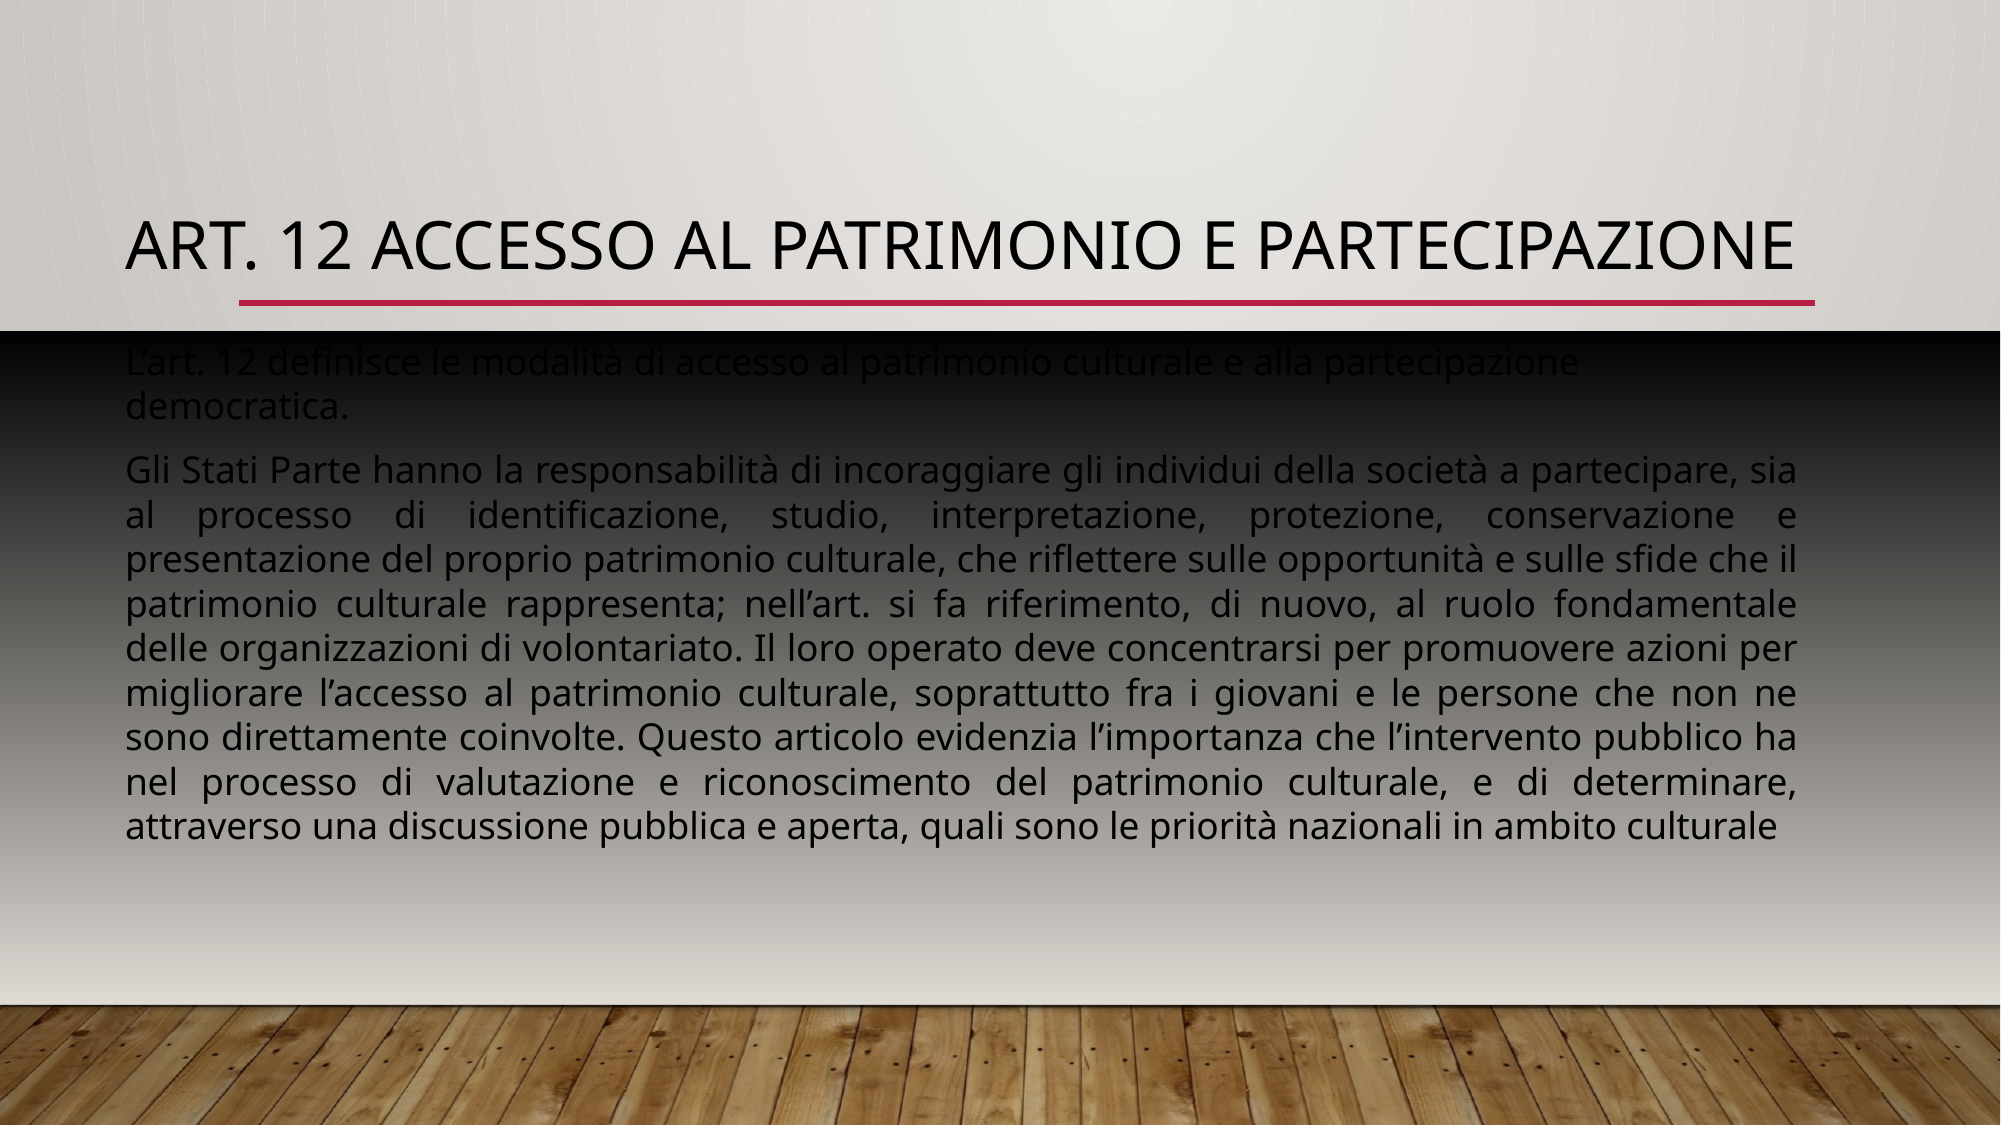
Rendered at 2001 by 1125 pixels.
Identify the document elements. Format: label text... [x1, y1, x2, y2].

list L’art. 12 definisce le modalità di accesso al patrimonio culturale e alla partecipazione democratica. Gli Stati Parte hanno la responsabilità di incoraggiare gli individui della società a partecipare, sia al processo di identificazione, studio, interpretazione, protezione, conservazione e presentazione del proprio patrimonio culturale, che riflettere sulle opportunità e sulle sfide che il patrimonio culturale rappresenta; nell’art. si fa riferimento, di nuovo, al ruolo fondamentale delle organizzazioni di volontariato. Il loro operato deve concentrarsi per promuovere azioni per migliorare l’accesso al patrimonio culturale, soprattutto fra i giovani e le persone che non ne sono direttamente coinvolte. Questo articolo evidenzia l’importanza che l’intervento pubblico ha nel processo di valutazione e riconoscimento del patrimonio culturale, e di determinare, attraverso una discussione pubblica e aperta, quali sono le priorità nazionali in ambito culturale [110, 330, 1814, 897]
title Art. 12 accesso al patrimonio e partecipazione [110, 131, 1814, 305]
